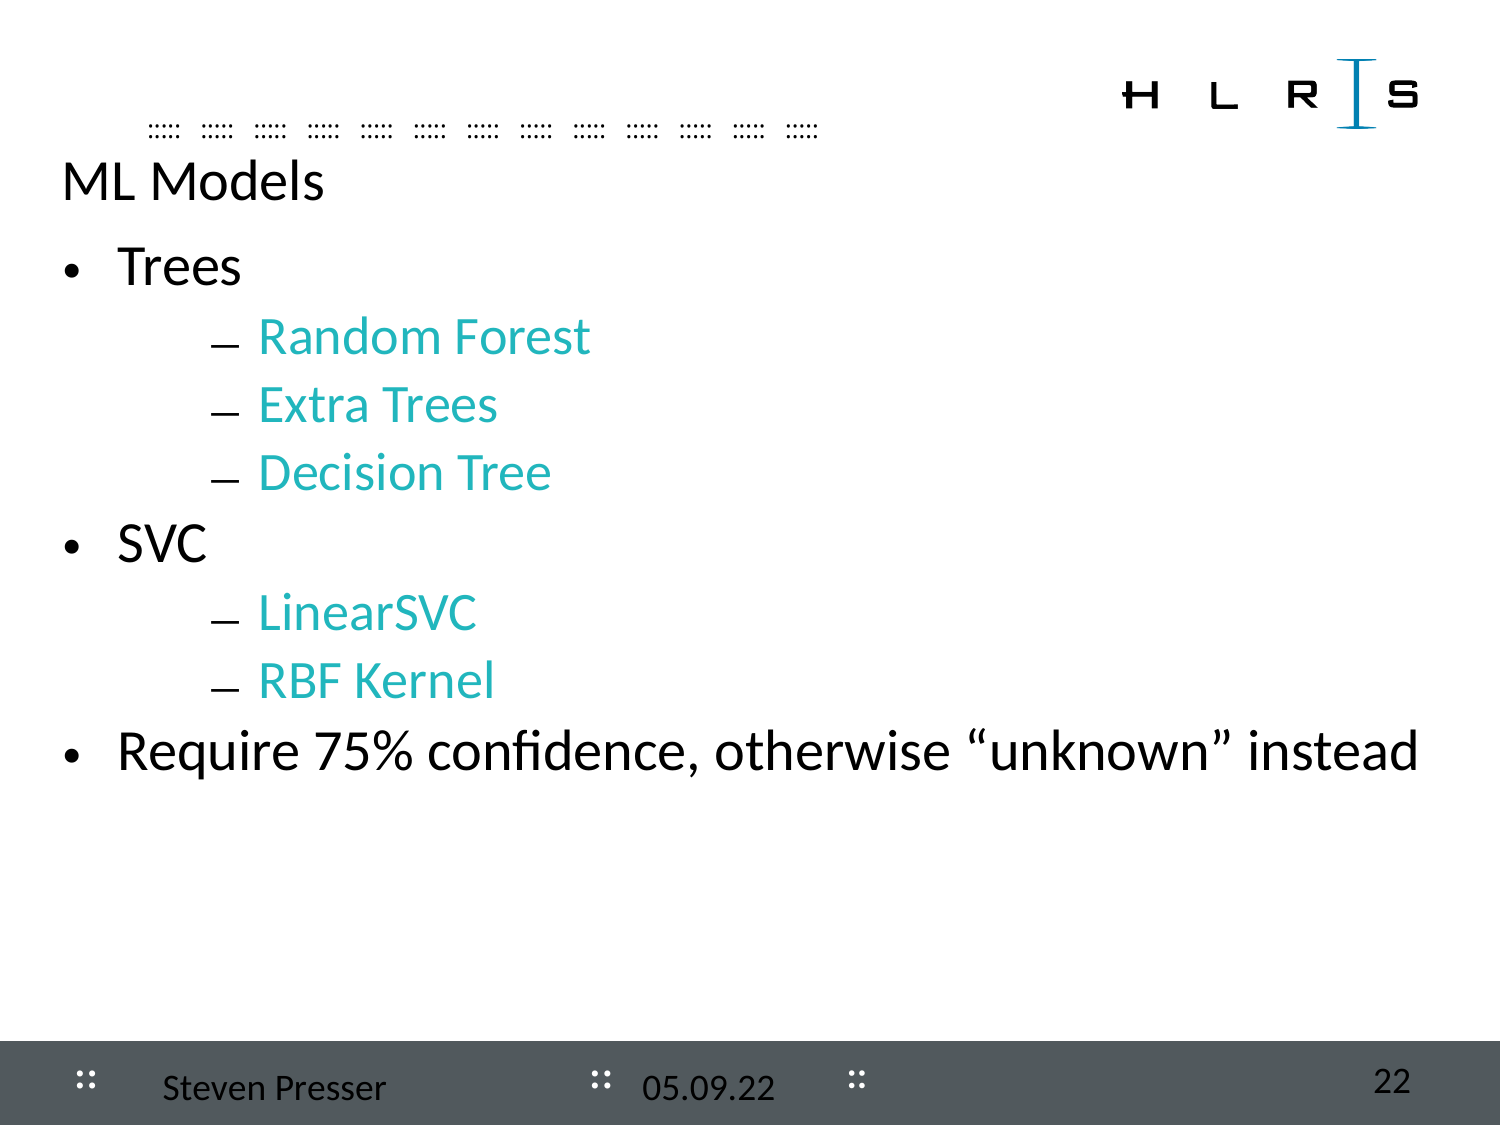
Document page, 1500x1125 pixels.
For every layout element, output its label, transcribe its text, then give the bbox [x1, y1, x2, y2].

picture [1122, 59, 1353, 108]
title ML Models [46, 108, 1464, 234]
list Trees Random Forest Extra Trees Decision Tree SVC LinearSVC RBF Kernel Require 75% confidence, otherwise “unknown” instead [46, 234, 1464, 977]
picture [1360, 59, 1418, 108]
